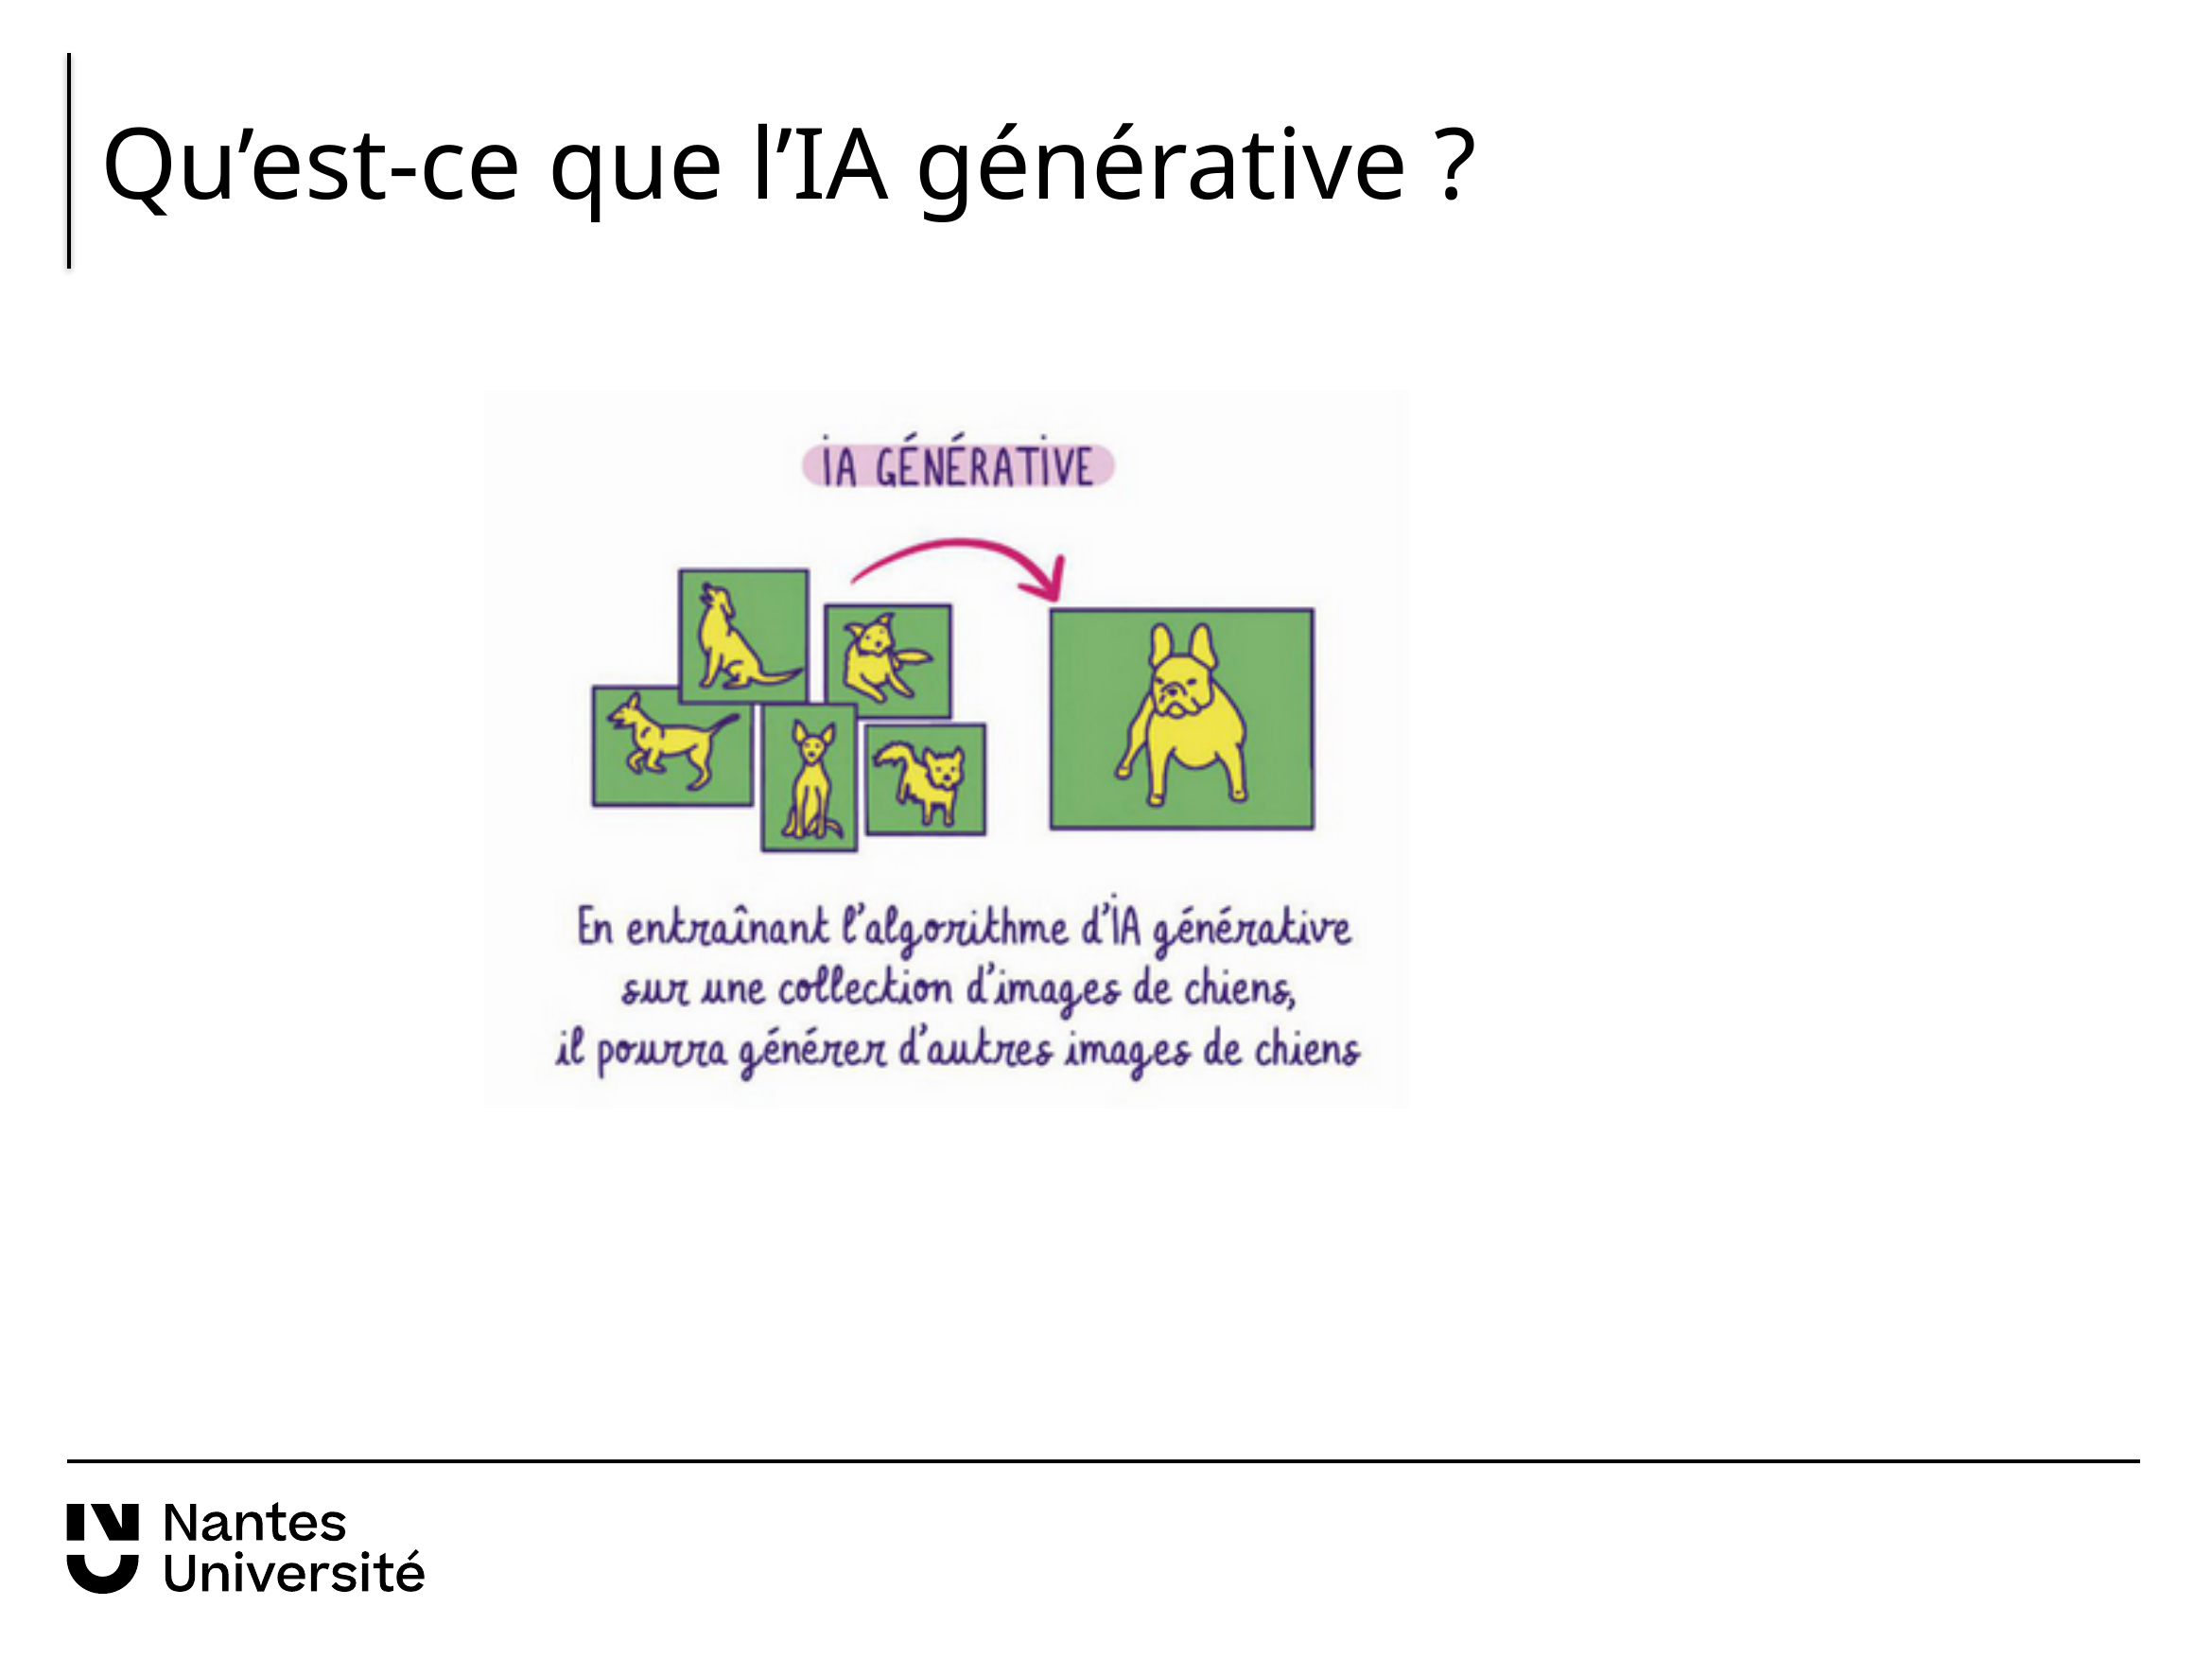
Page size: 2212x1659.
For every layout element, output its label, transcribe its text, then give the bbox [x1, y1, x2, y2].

picture [484, 390, 1506, 1109]
title Qu’est-ce que l’IA générative ? [100, 92, 2023, 229]
